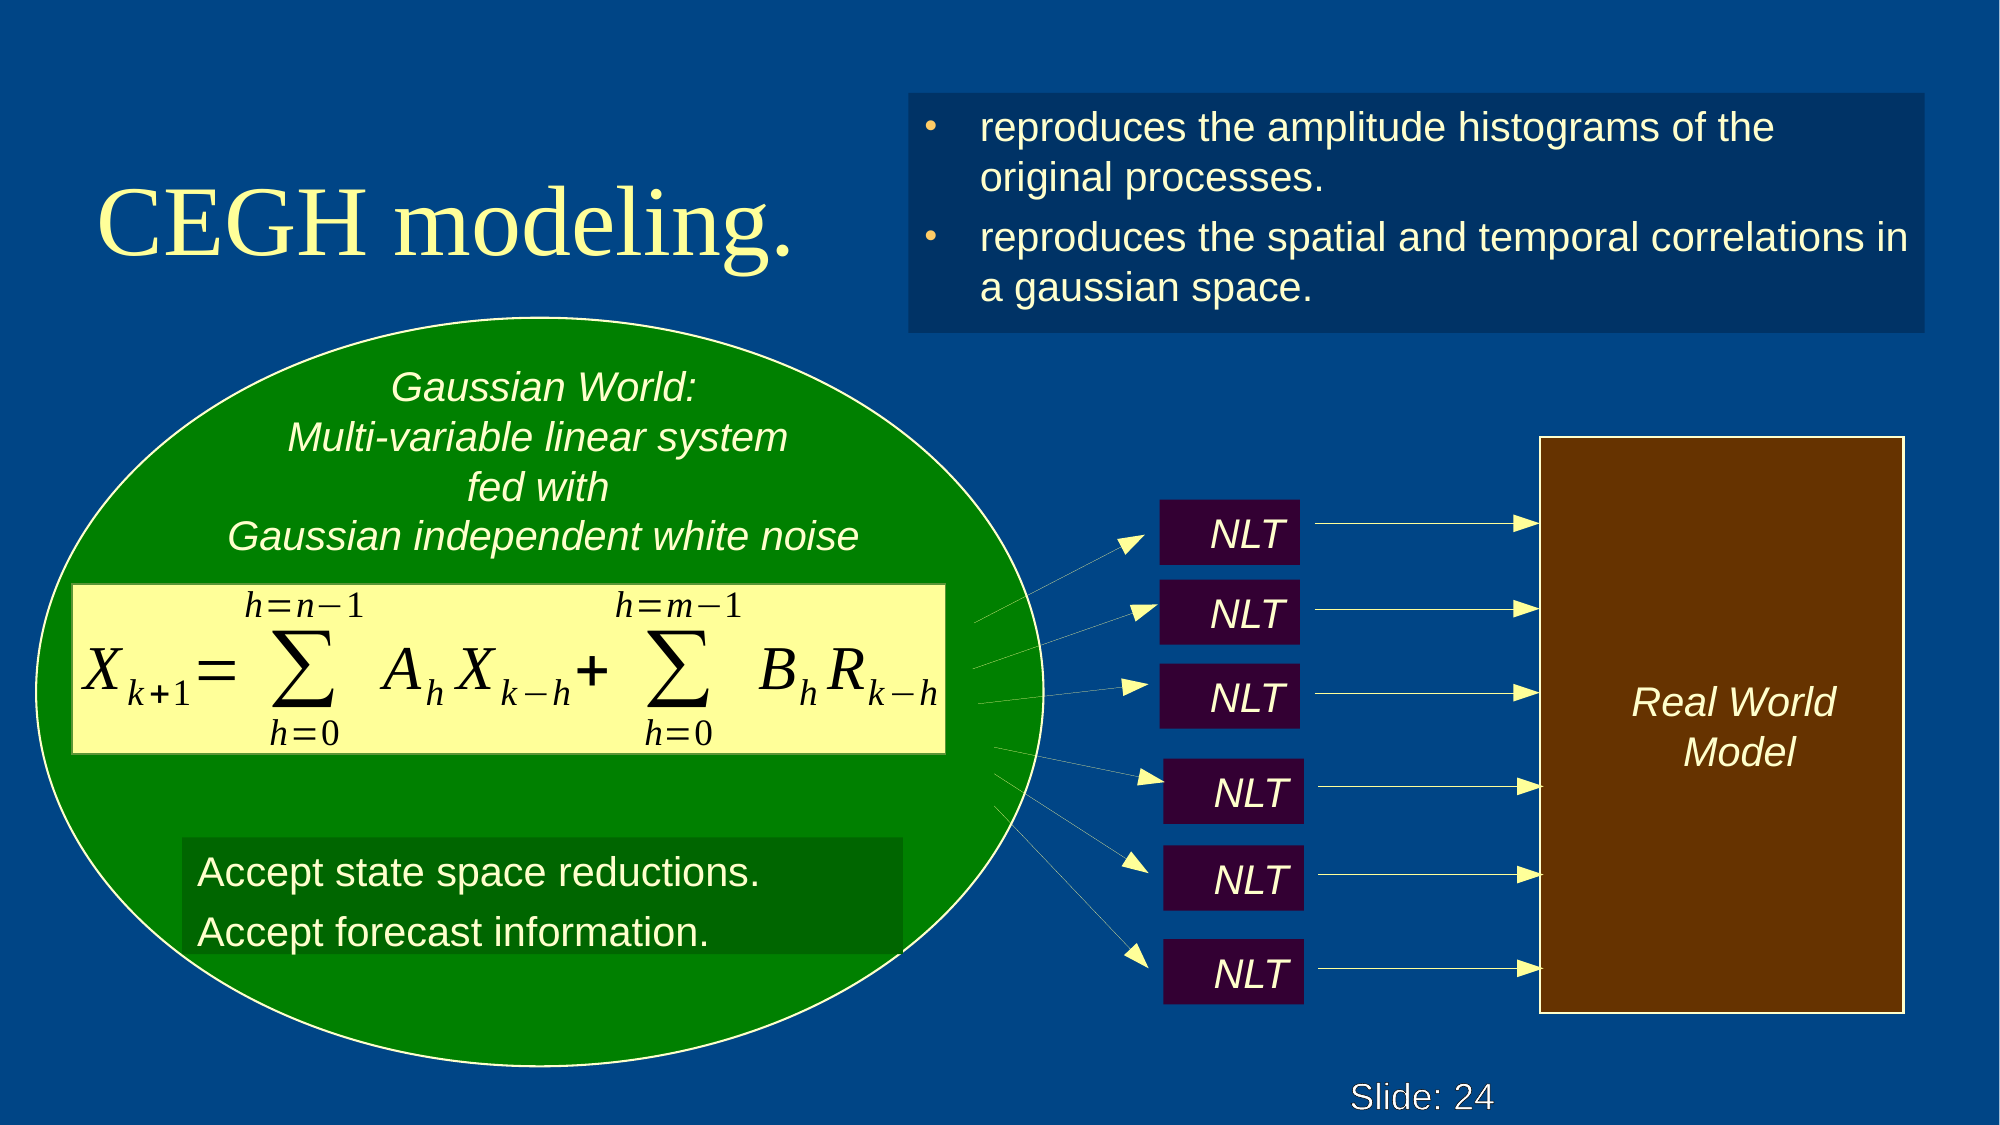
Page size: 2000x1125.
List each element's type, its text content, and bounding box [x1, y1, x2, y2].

text_box reproduces the amplitude histograms of the original processes. reproduces the spatial and temporal correlations in a gaussian space. [908, 92, 1925, 333]
title CEGH modeling. [38, 47, 855, 283]
text_box Accept state space reductions. Accept forecast information. [182, 837, 903, 955]
text_box Real World Model [1539, 436, 1904, 1014]
text_box Gaussian World [36, 413, 1044, 1067]
text_box [0, 0, 2000, 1125]
text_box Gaussian World [329, 317, 751, 352]
text_box NLT [1159, 663, 1300, 729]
text_box NLT [1163, 939, 1304, 1005]
text_box Gaussian World: Multi-variable linear system fed with Gaussian independent white noise [177, 352, 876, 567]
text_box NLT [1163, 758, 1304, 824]
text_box NLT [1159, 499, 1300, 565]
chart [72, 584, 945, 754]
text_box NLT [1159, 579, 1300, 645]
text_box NLT [1163, 845, 1304, 911]
text_box Slide: 24 [1334, 1068, 1524, 1125]
